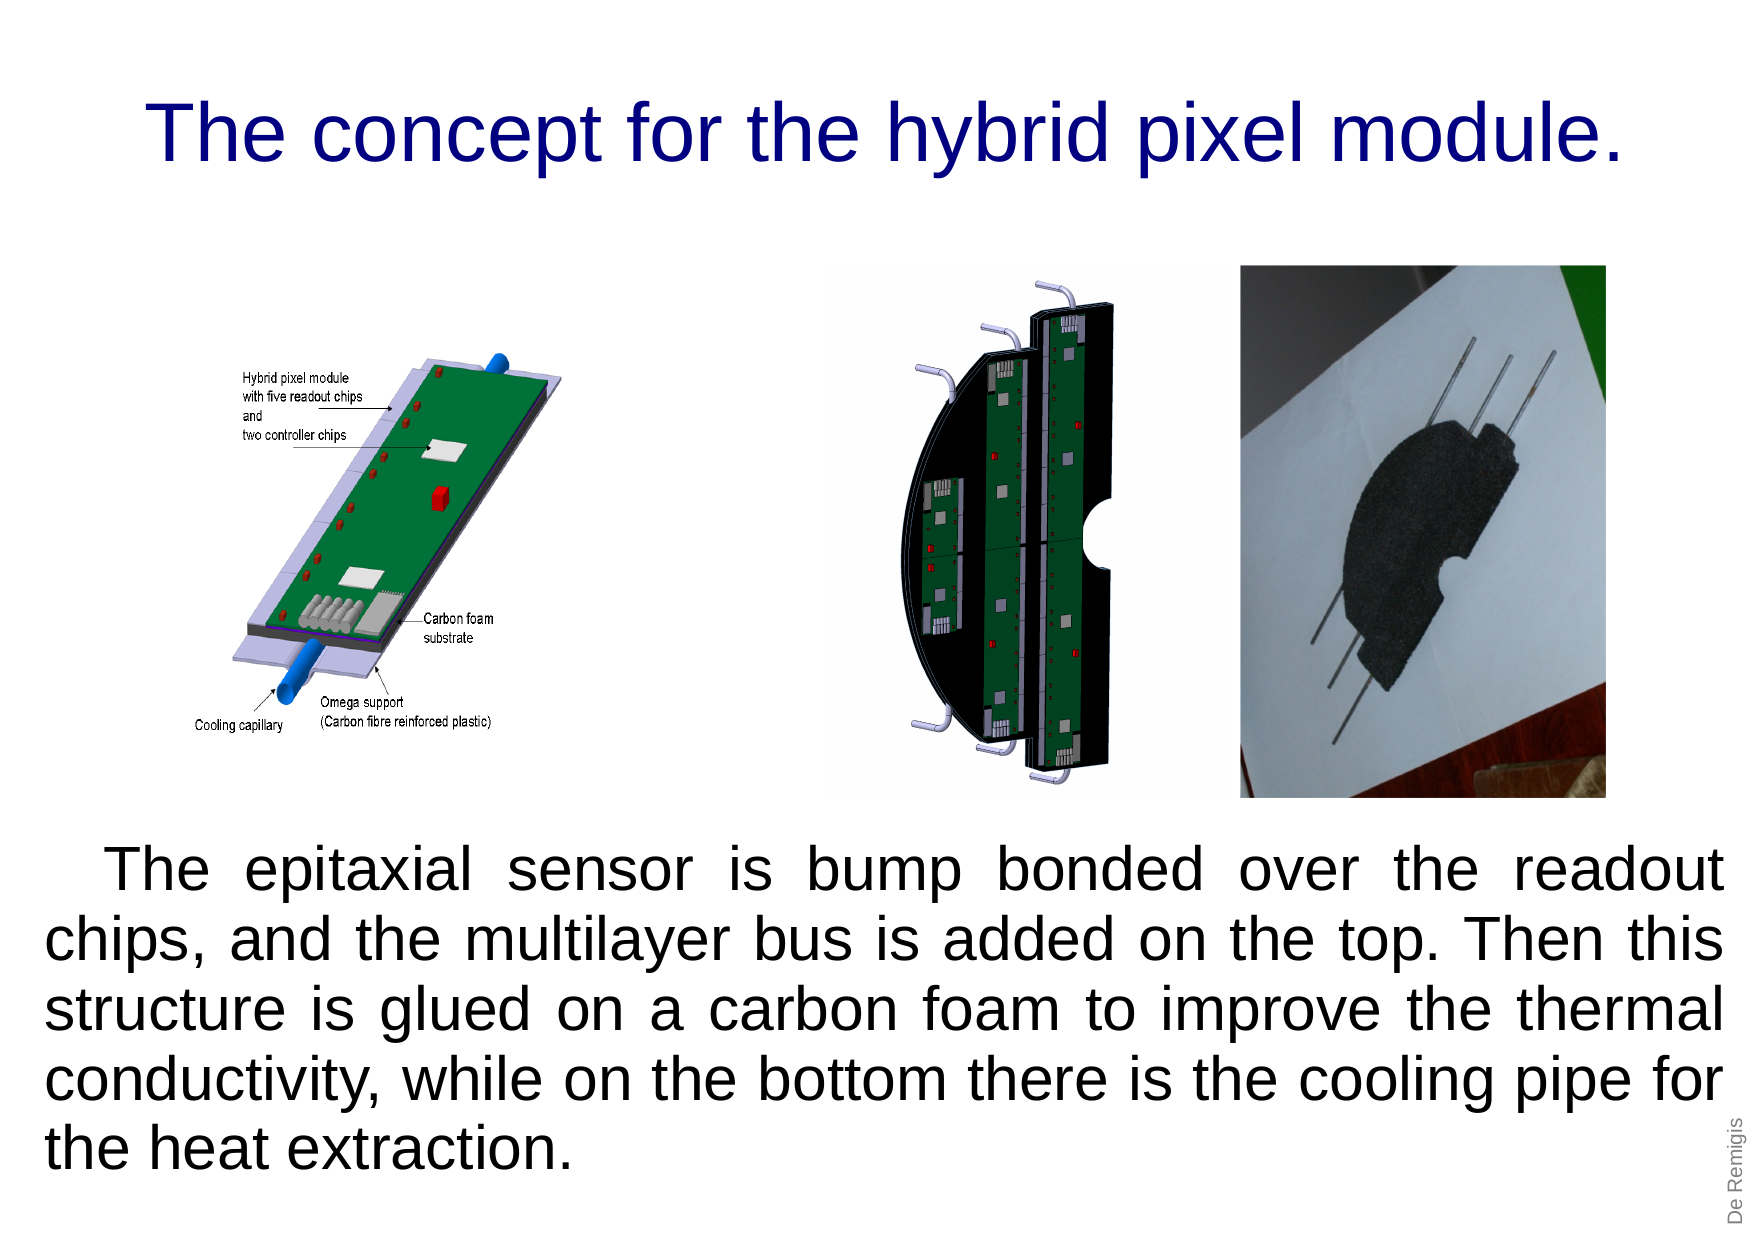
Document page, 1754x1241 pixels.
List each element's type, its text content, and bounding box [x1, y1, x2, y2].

title The concept for the hybrid pixel module. [29, 29, 1743, 236]
picture [1240, 265, 1606, 798]
picture [826, 265, 1231, 798]
text_box The epitaxial sensor is bump bonded over the readout chips, and the multilayer bus is added on the top. Then this structure is glued on a carbon foam to improve the thermal conductivity, while on the bottom there is the cooling pipe for the heat extraction. [29, 826, 1743, 1211]
picture [118, 265, 666, 798]
